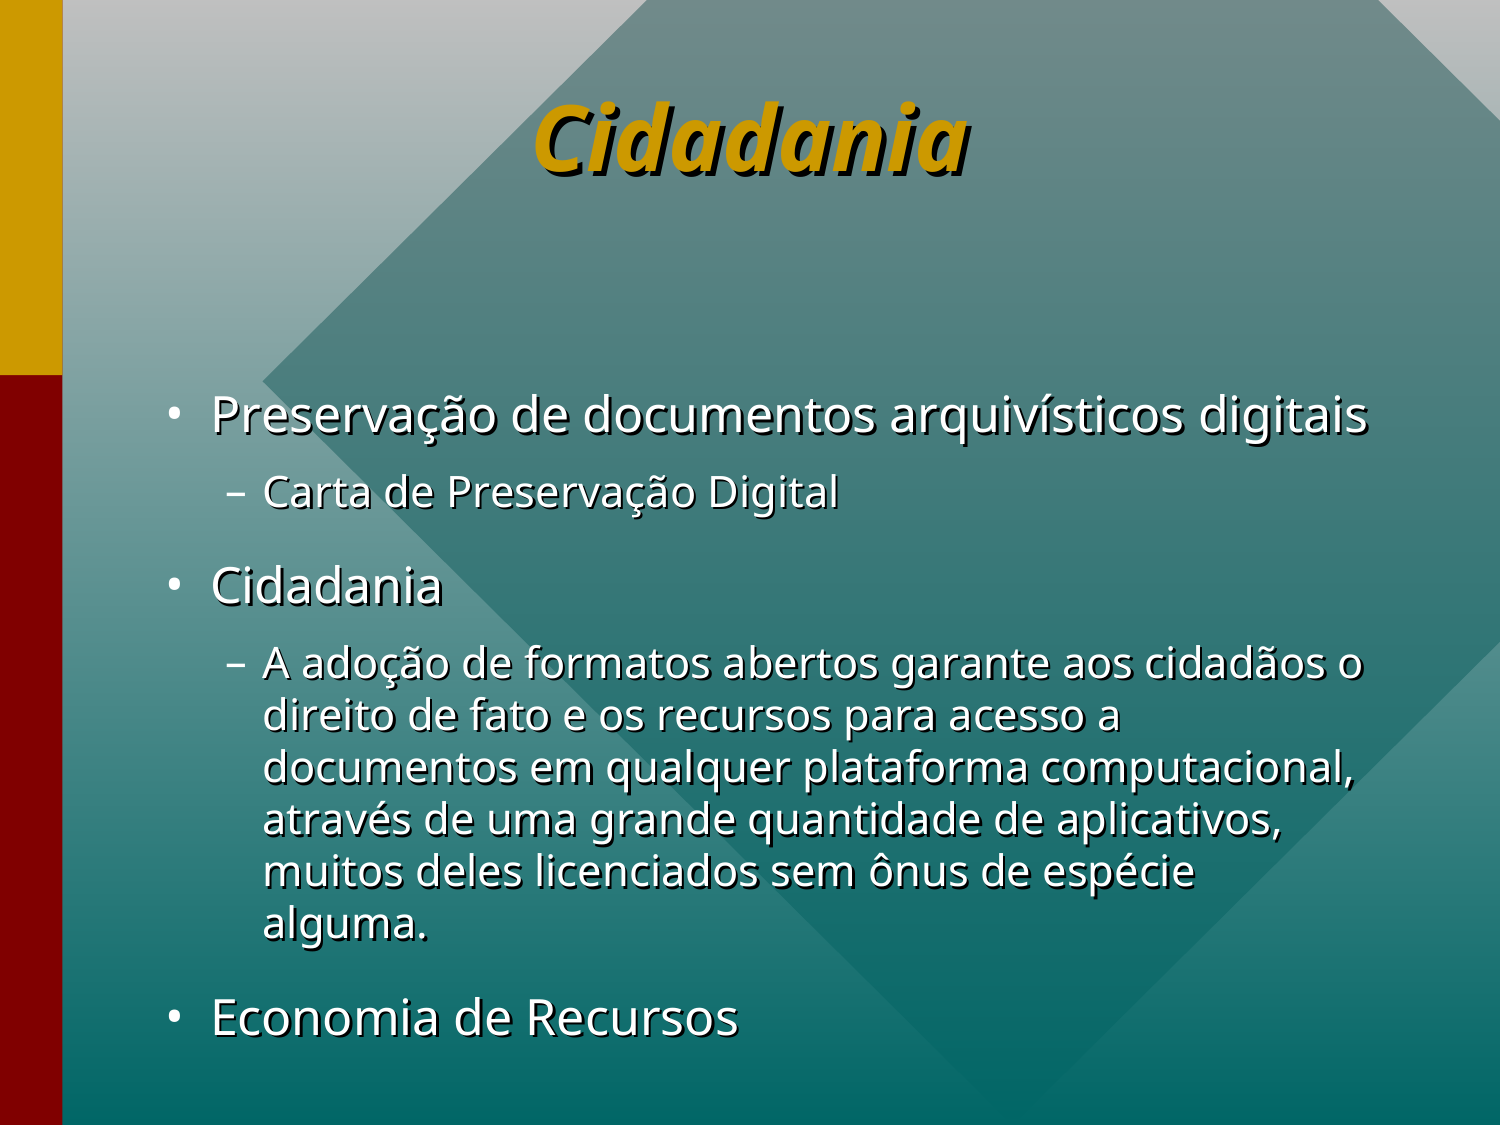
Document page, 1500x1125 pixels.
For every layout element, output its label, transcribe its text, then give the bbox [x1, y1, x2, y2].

list Preservação de documentos arquivísticos digitais Carta de Preservação Digital Cidadania A adoção de formatos abertos garante aos cidadãos o direito de fato e os recursos para acesso a documentos em qualquer plataforma computacional, através de uma grande quantidade de aplicativos, muitos deles licenciados sem ônus de espécie alguma. Economia de Recursos [149, 375, 1388, 1118]
title Cidadania [150, 0, 1351, 292]
